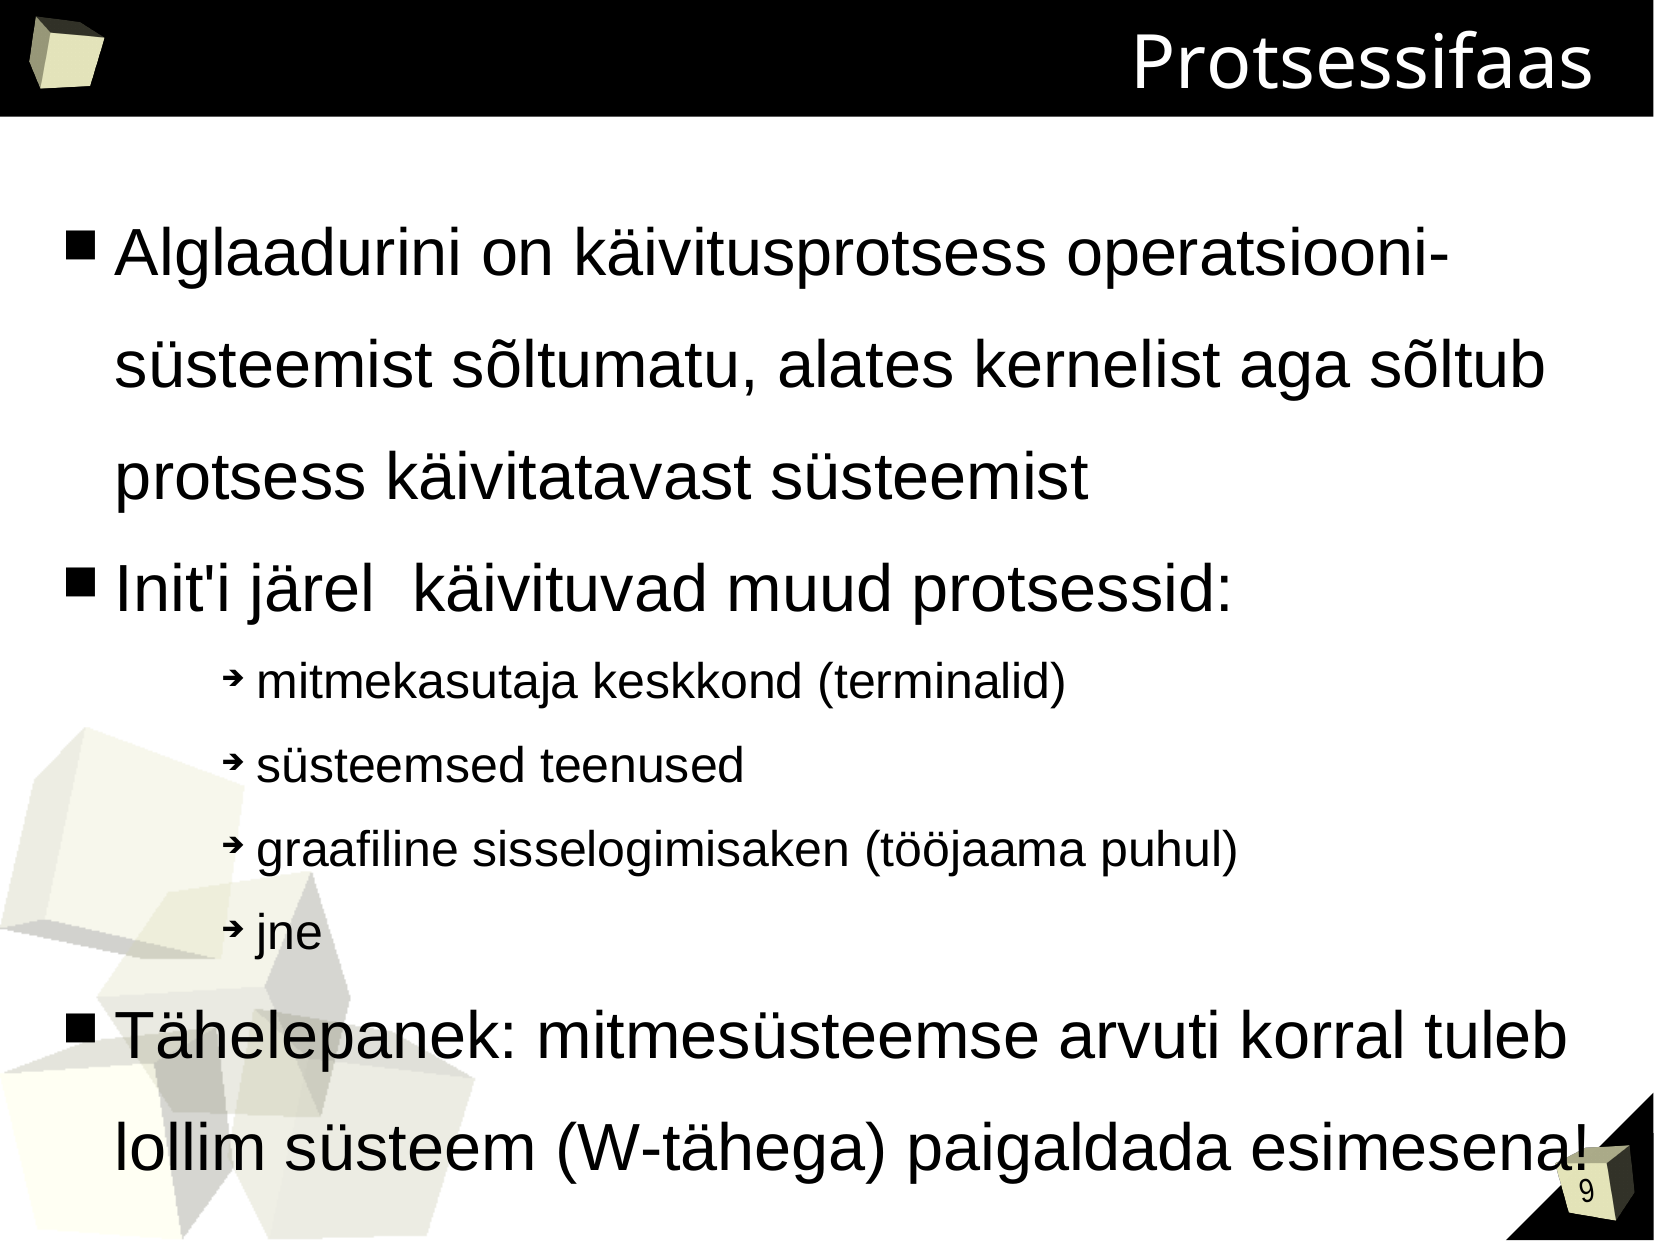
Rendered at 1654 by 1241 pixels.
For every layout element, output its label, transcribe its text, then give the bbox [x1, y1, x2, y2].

title Protsessifaas [118, 0, 1595, 119]
picture [0, 726, 477, 1241]
list Alglaadurini on käivitusprotsess operatsiooni-süsteemist sõltumatu, alates kernelist aga sõltub protsess käivitatavast süsteemist Init'i järel käivituvad muud protsessid: mitmekasutaja keskkond (terminalid) süsteemsed teenused graafiline sisselogimisaken (tööjaama puhul) jne Tähelepanek: mitmesüsteemse arvuti korral tuleb lollim süsteem (W-tähega) paigaldada esimesena! [44, 177, 1611, 1214]
